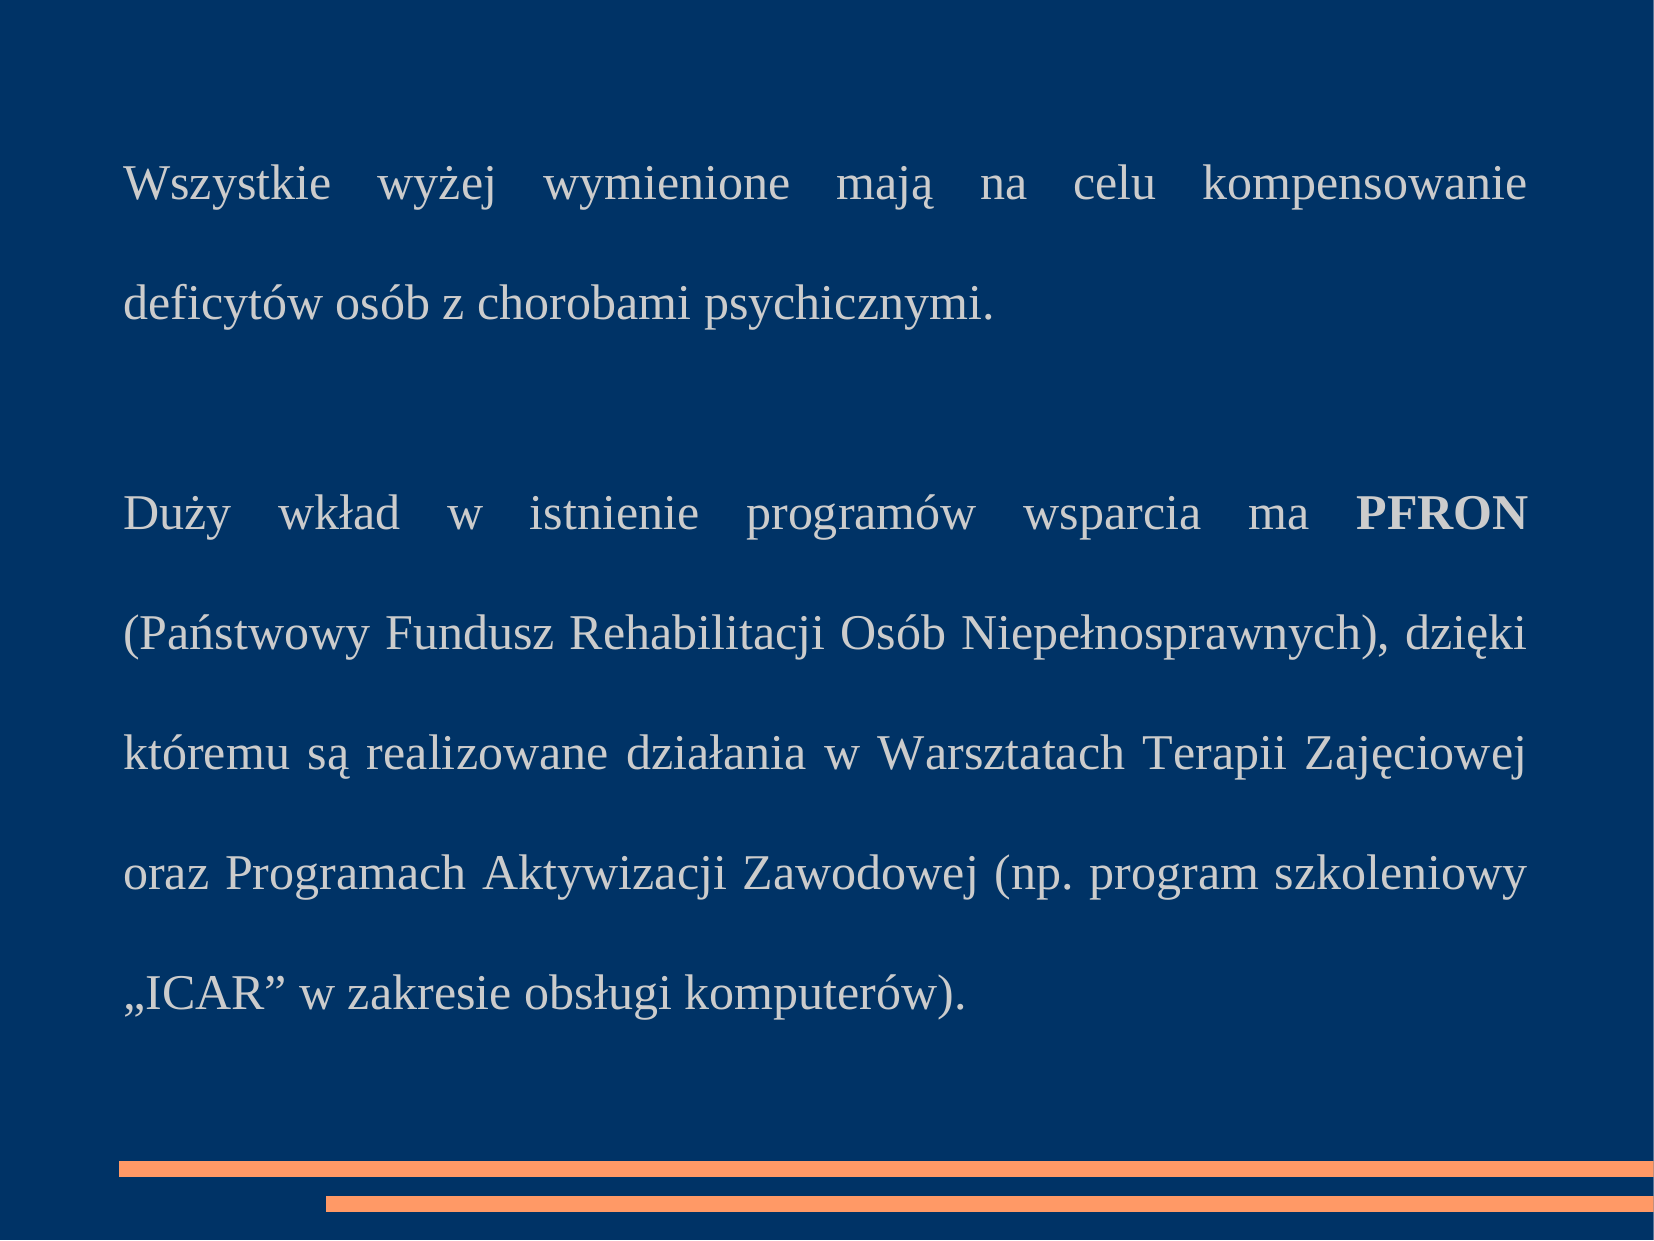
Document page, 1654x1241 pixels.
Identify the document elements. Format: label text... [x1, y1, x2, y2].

subtitle Wszystkie wyżej wymienione mają na celu kompensowanie deficytów osób z chorobami psychicznymi. Duży wkład w istnienie programów wsparcia ma PFRON (Państwowy Fundusz Rehabilitacji Osób Niepełnosprawnych), dzięki któremu są realizowane działania w Warsztatach Terapii Zajęciowej oraz Programach Aktywizacji Zawodowej (np. program szkoleniowy „ICAR” w zakresie obsługi komputerów). [123, 0, 1536, 1241]
